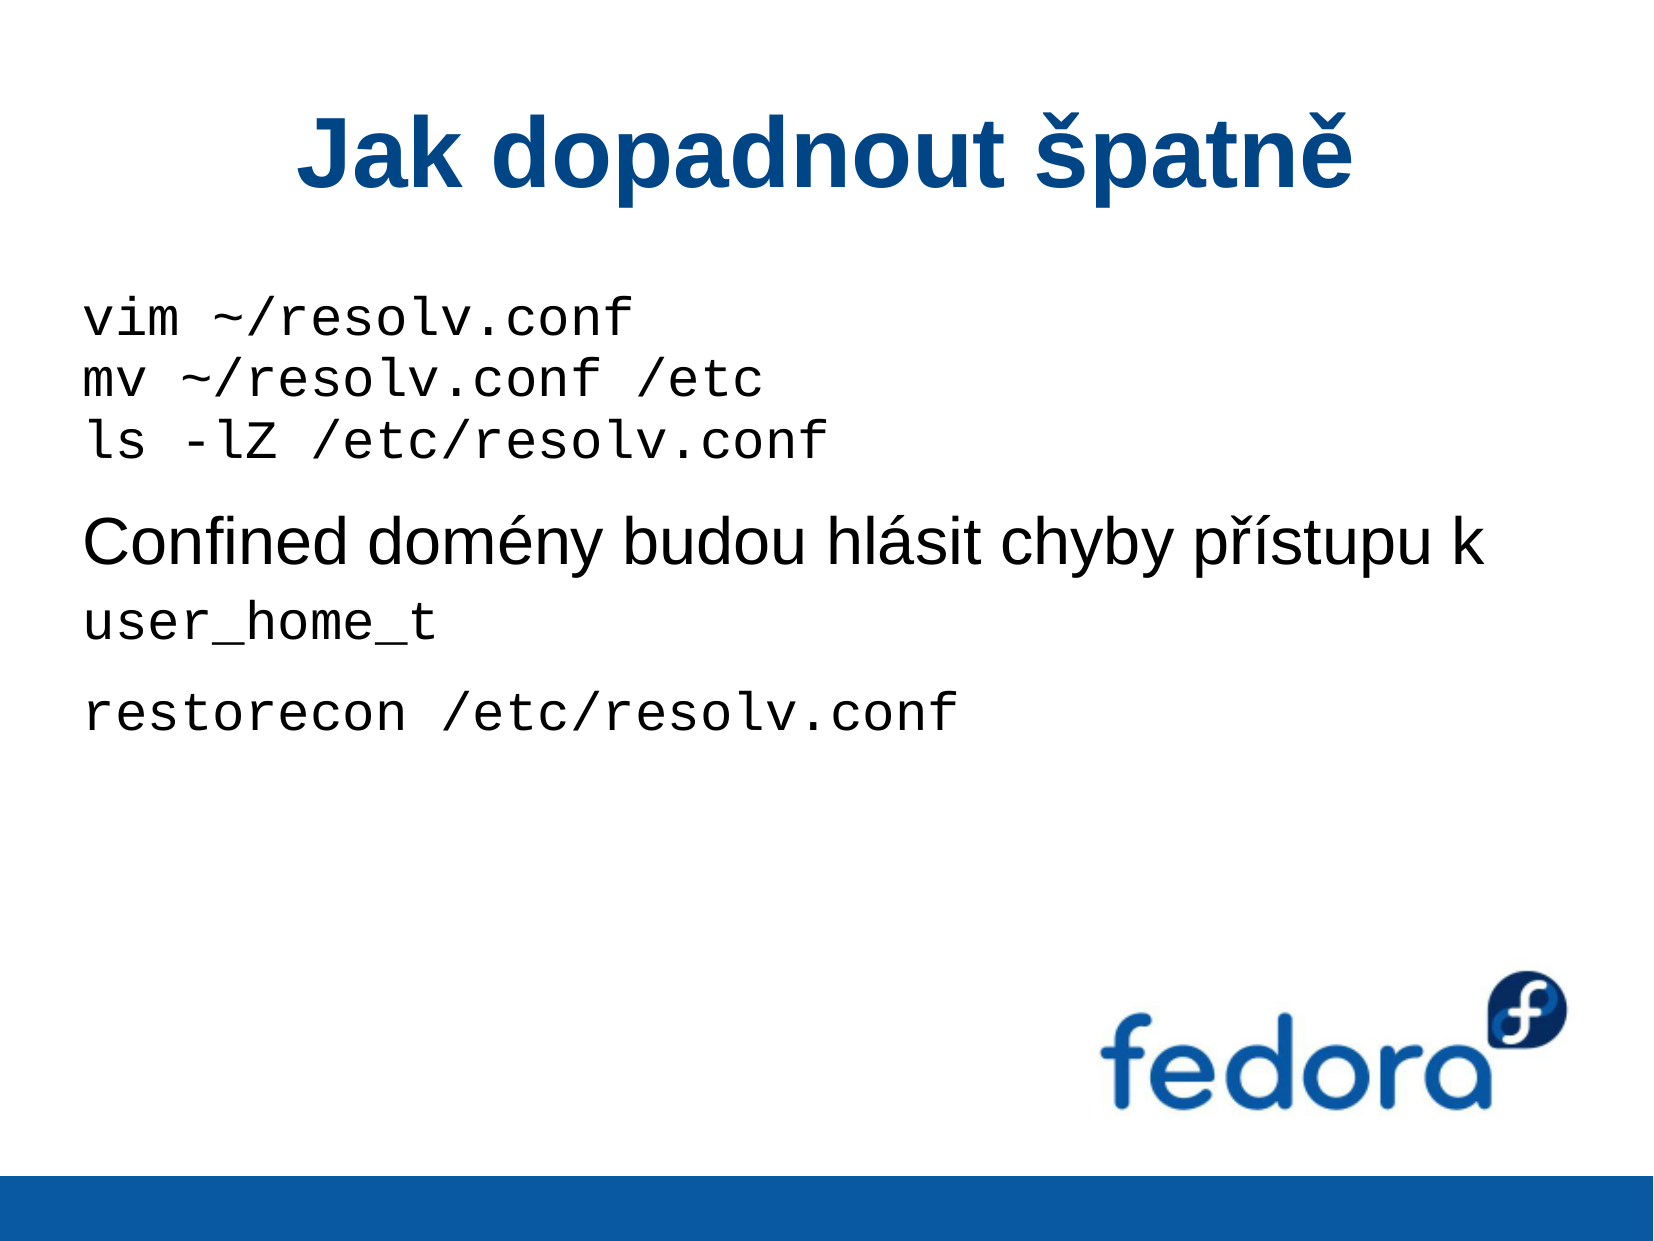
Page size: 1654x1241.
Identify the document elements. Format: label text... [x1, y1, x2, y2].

picture [0, 1176, 1654, 1241]
title Jak dopadnout špatně [82, 49, 1571, 257]
list vim ~/resolv.conf mv ~/resolv.conf /etc ls -lZ /etc/resolv.conf Confined domény budou hlásit chyby přístupu k user_home_t restorecon /etc/resolv.conf [82, 290, 1571, 747]
picture [1087, 959, 1576, 1125]
